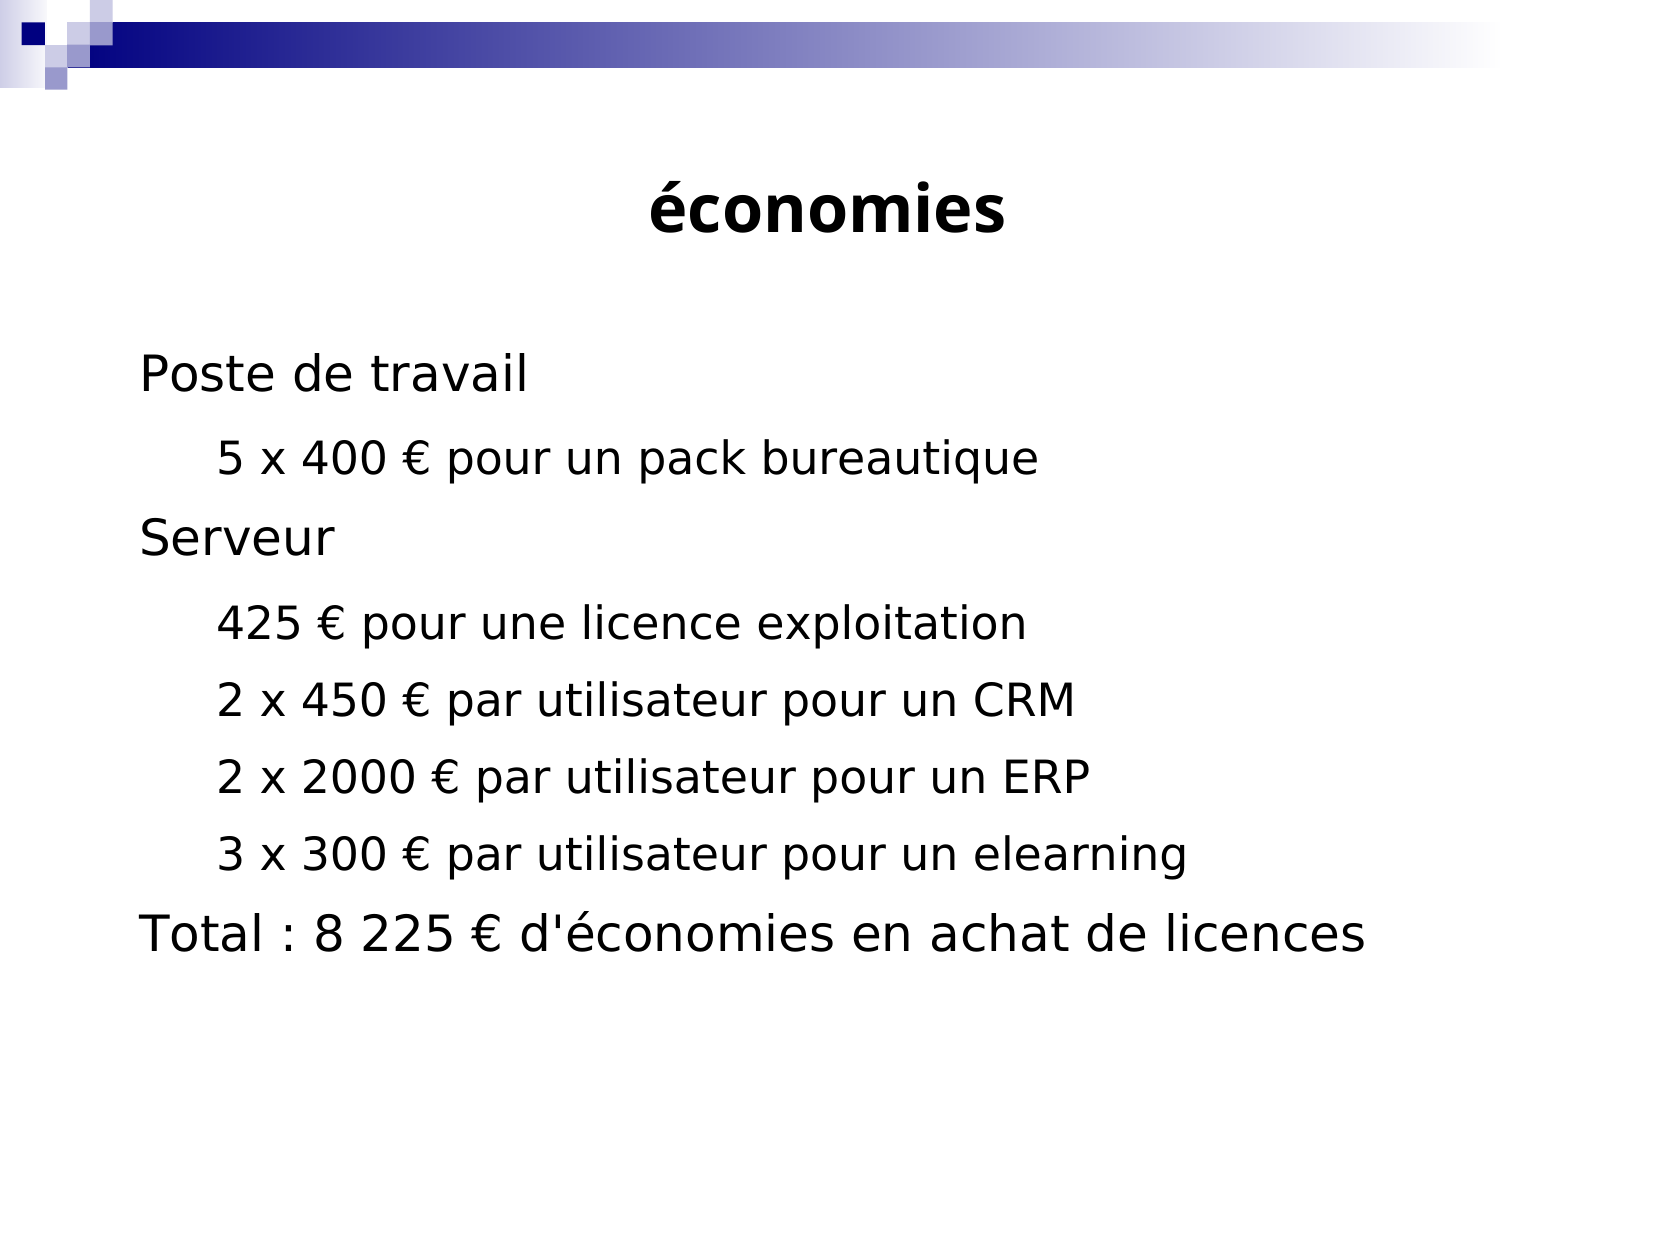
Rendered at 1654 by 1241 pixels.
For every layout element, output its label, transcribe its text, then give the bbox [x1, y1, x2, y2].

title économies [121, 102, 1534, 311]
list Poste de travail 5 x 400 € pour un pack bureautique Serveur 425 € pour une licence exploitation 2 x 450 € par utilisateur pour un CRM 2 x 2000 € par utilisateur pour un ERP 3 x 300 € par utilisateur pour un elearning Total : 8 225 € d'économies en achat de licences [121, 344, 1534, 1164]
